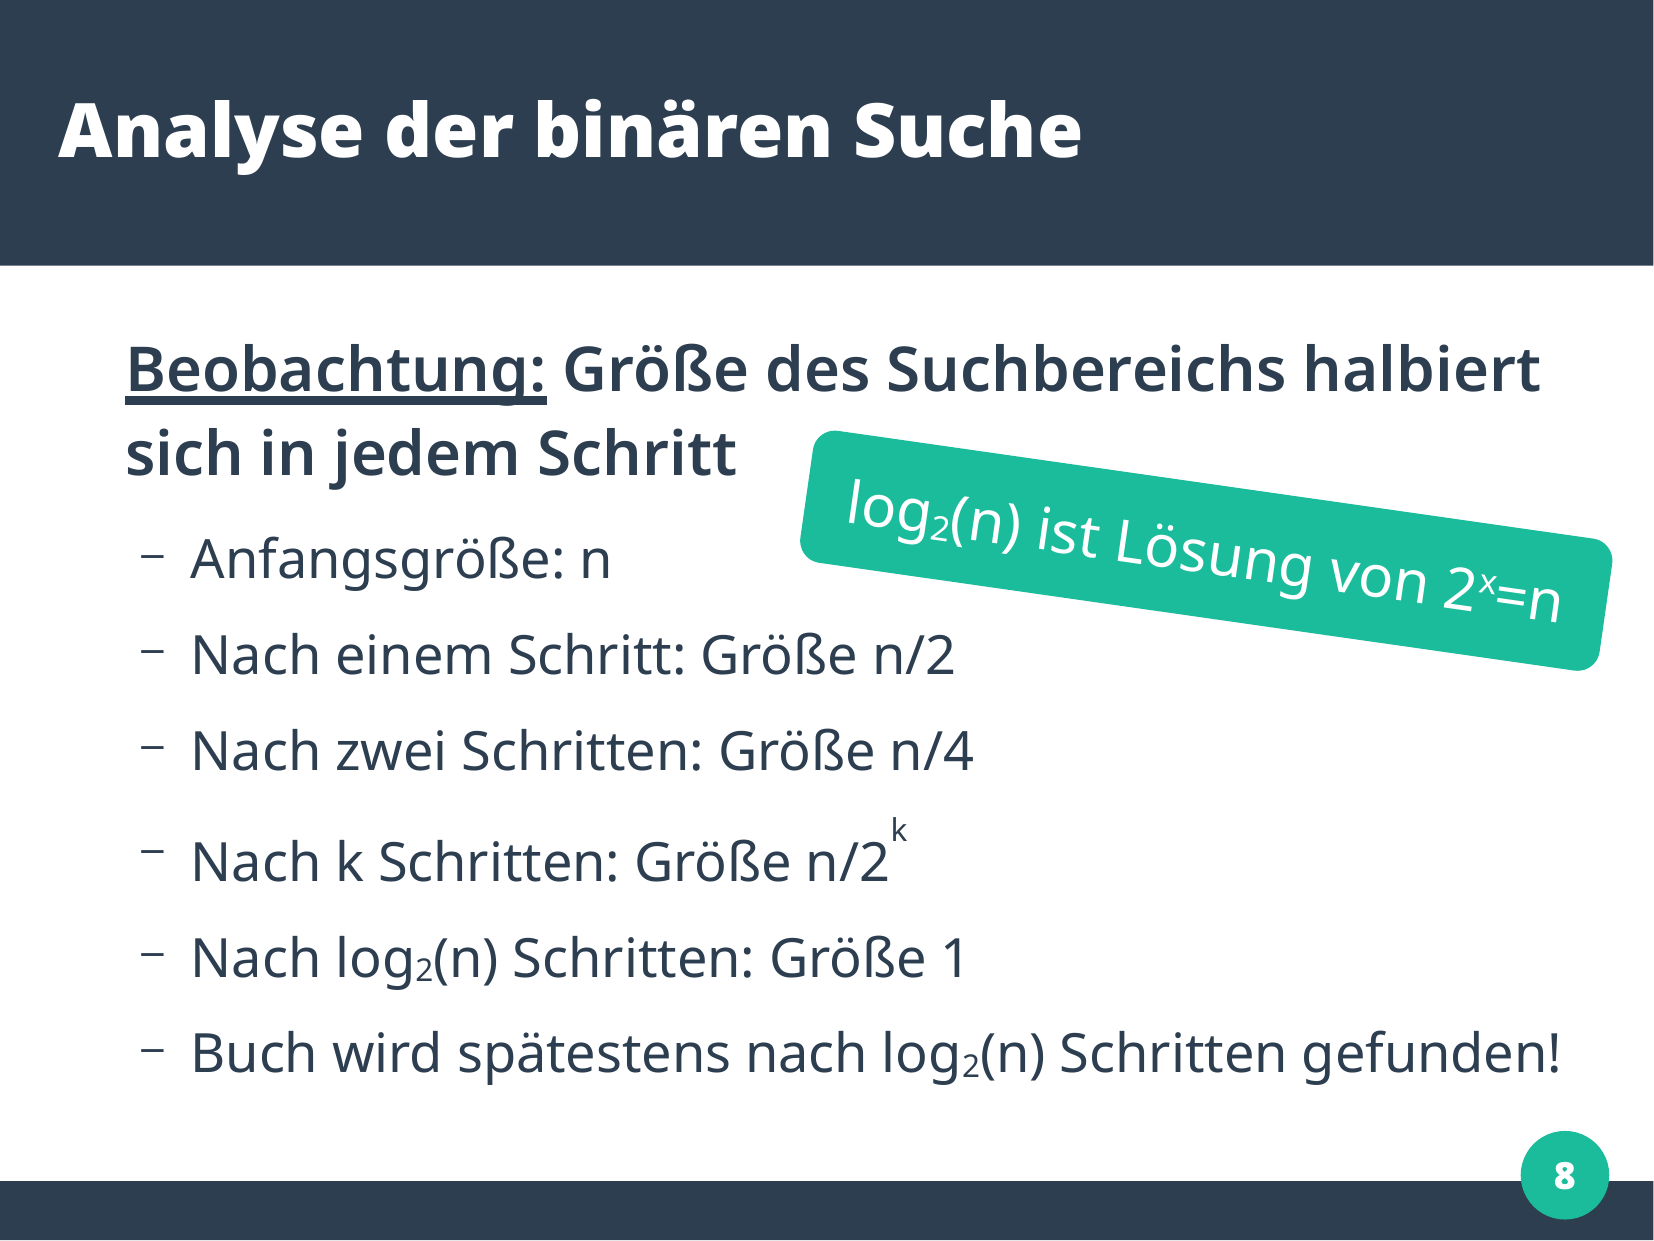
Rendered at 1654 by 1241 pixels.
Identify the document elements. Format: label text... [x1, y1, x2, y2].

title Analyse der binären Suche [59, 49, 1595, 207]
text_box log2(n) ist Lösung von 2x=n [800, 430, 1613, 671]
list Beobachtung: Größe des Suchbereichs halbiert sich in jedem Schritt Anfangsgröße: n Nach einem Schritt: Größe n/2 Nach zwei Schritten: Größe n/4 Nach k Schritten: Größe n/2k Nach log2(n) Schritten: Größe 1 Buch wird spätestens nach log2(n) Schritten gefunden! [59, 324, 1595, 1152]
